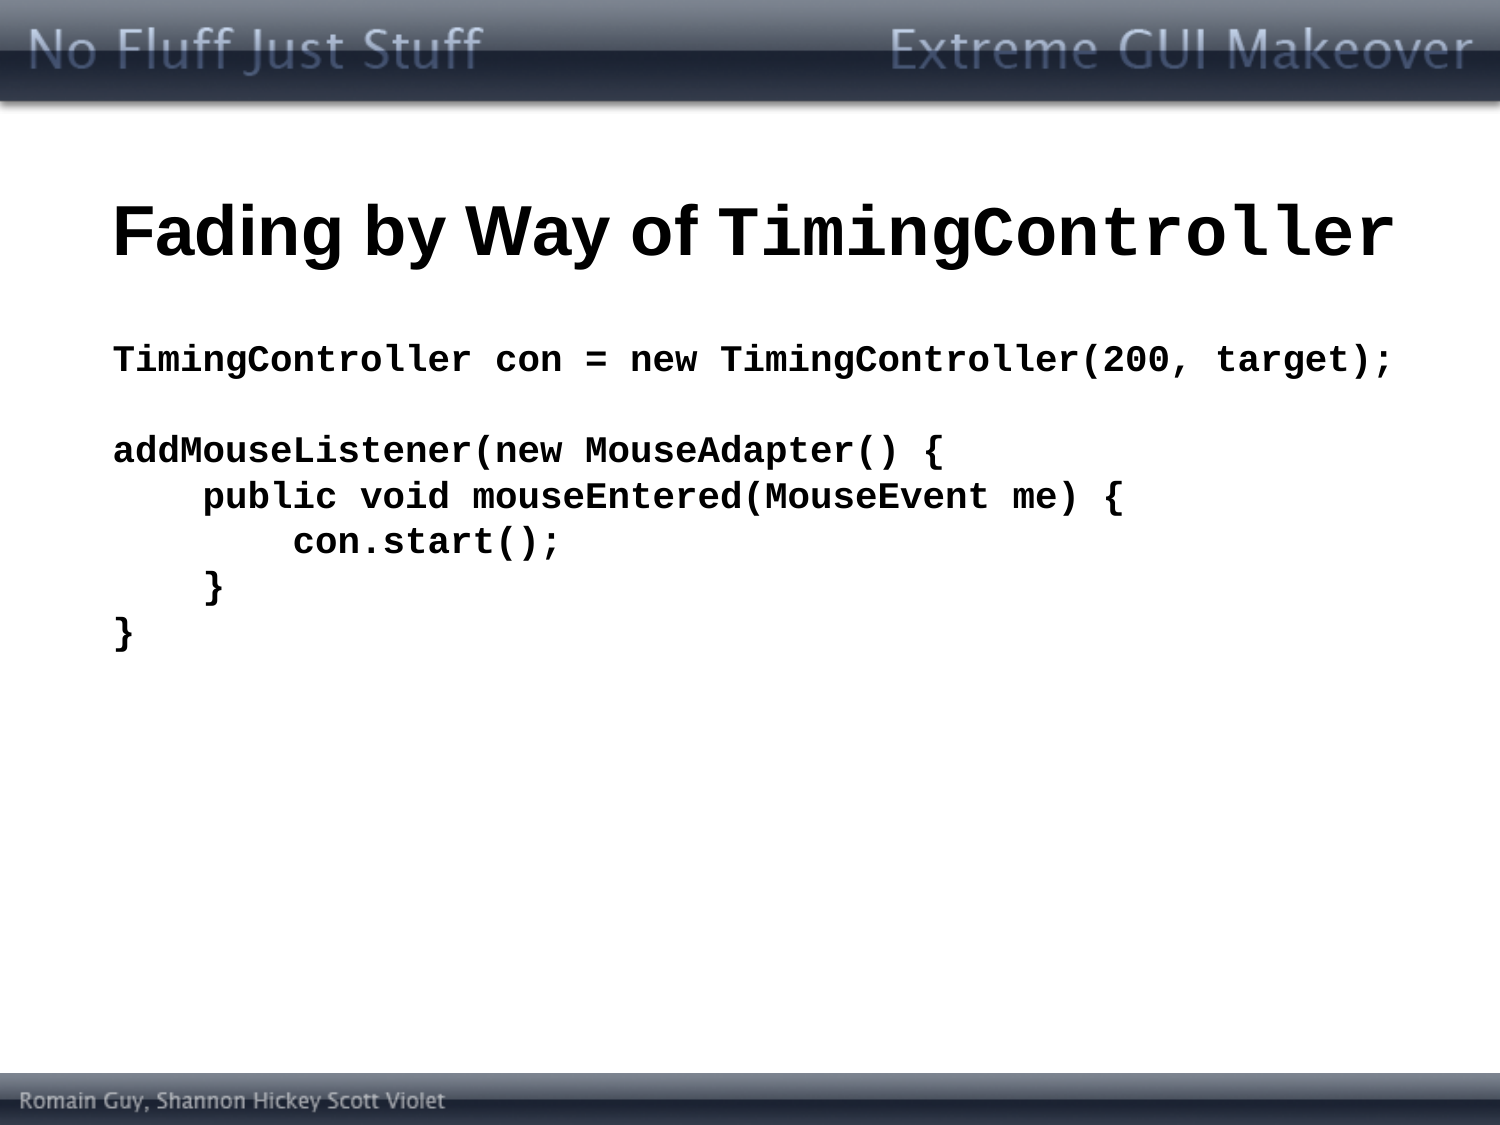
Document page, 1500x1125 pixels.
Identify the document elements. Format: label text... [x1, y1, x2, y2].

title Fading by Way of TimingController [112, 119, 1417, 271]
text_box TimingController con = new TimingController(200, target); addMouseListener(new MouseAdapter() { public void mouseEntered(MouseEvent me) { con.start(); } } [112, 337, 1463, 1023]
picture [0, 1073, 1500, 1125]
picture [0, 0, 1500, 114]
